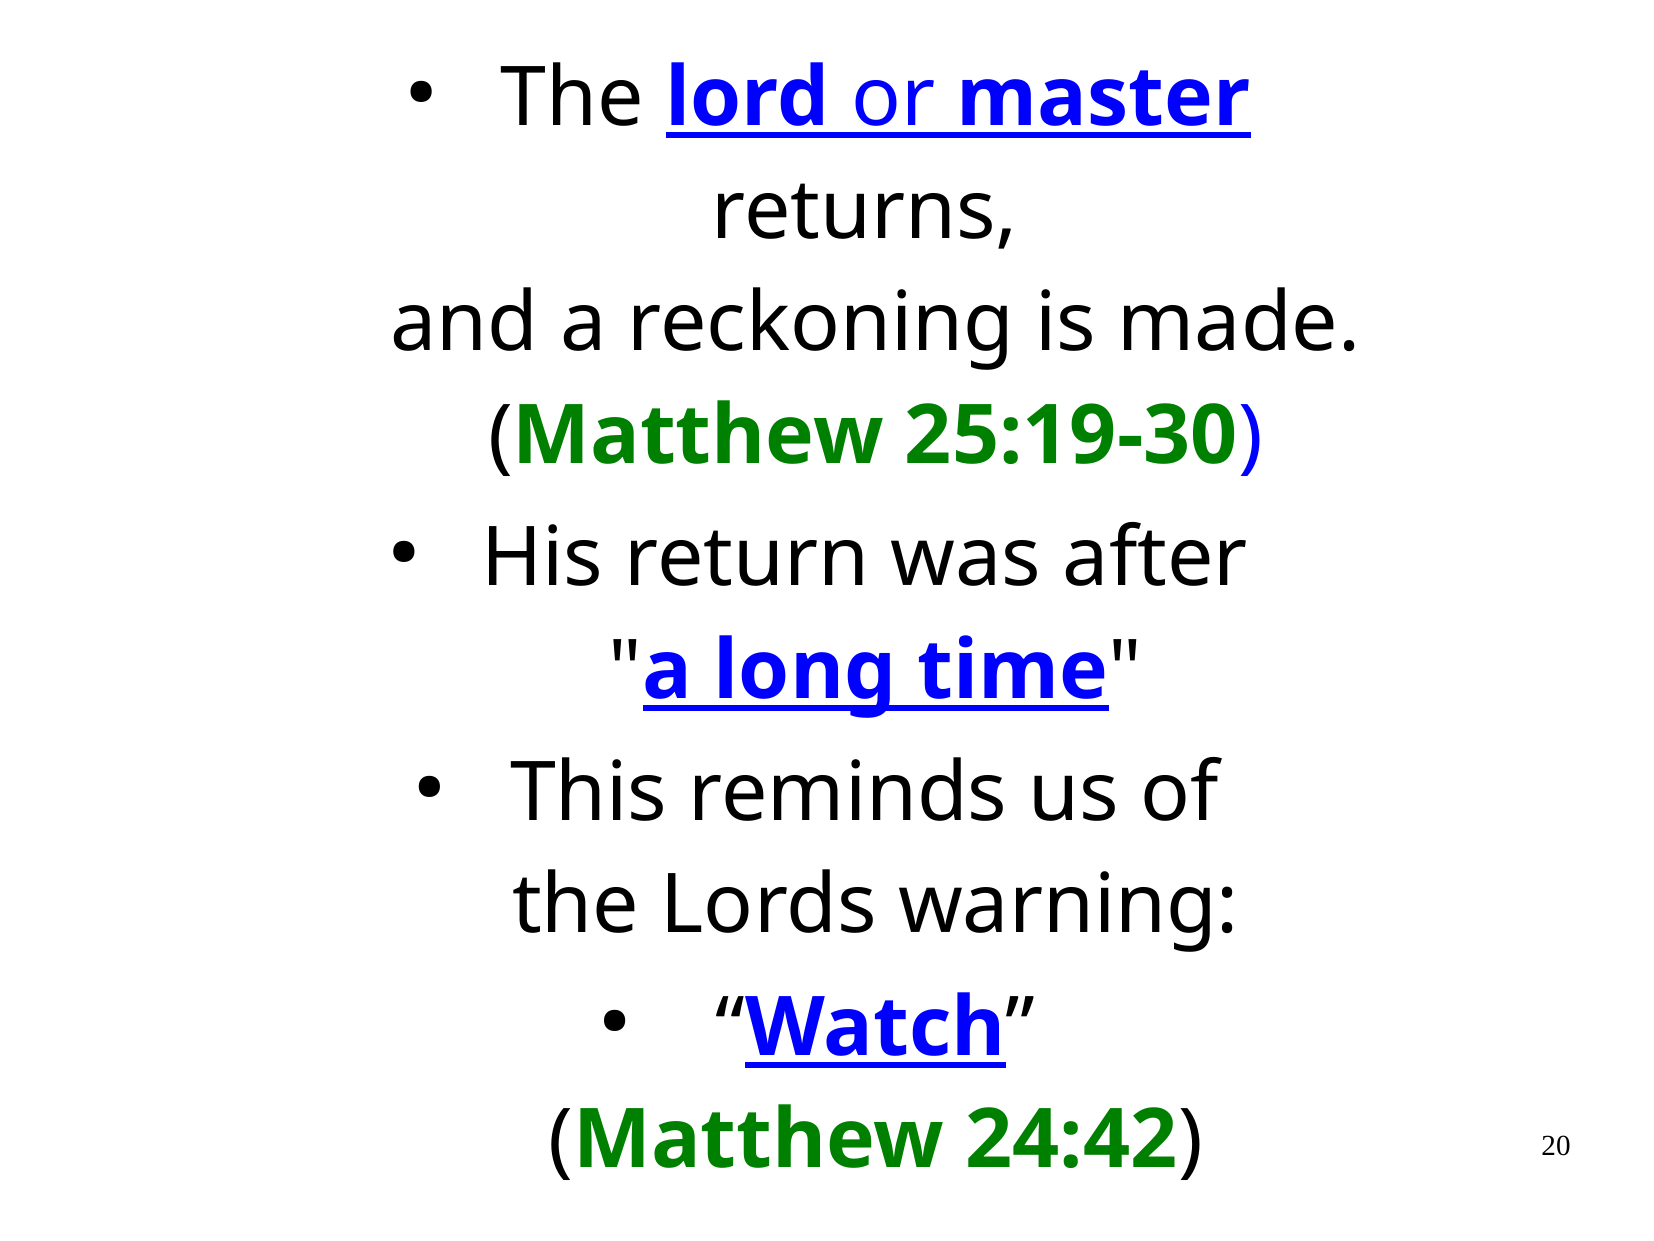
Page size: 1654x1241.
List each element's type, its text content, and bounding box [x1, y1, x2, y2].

list The lord or master returns, and a reckoning is made. (Matthew 25:19-30) His return was after "a long time" This reminds us of the Lords warning: “Watch” (Matthew 24:42) [37, 37, 1651, 1201]
